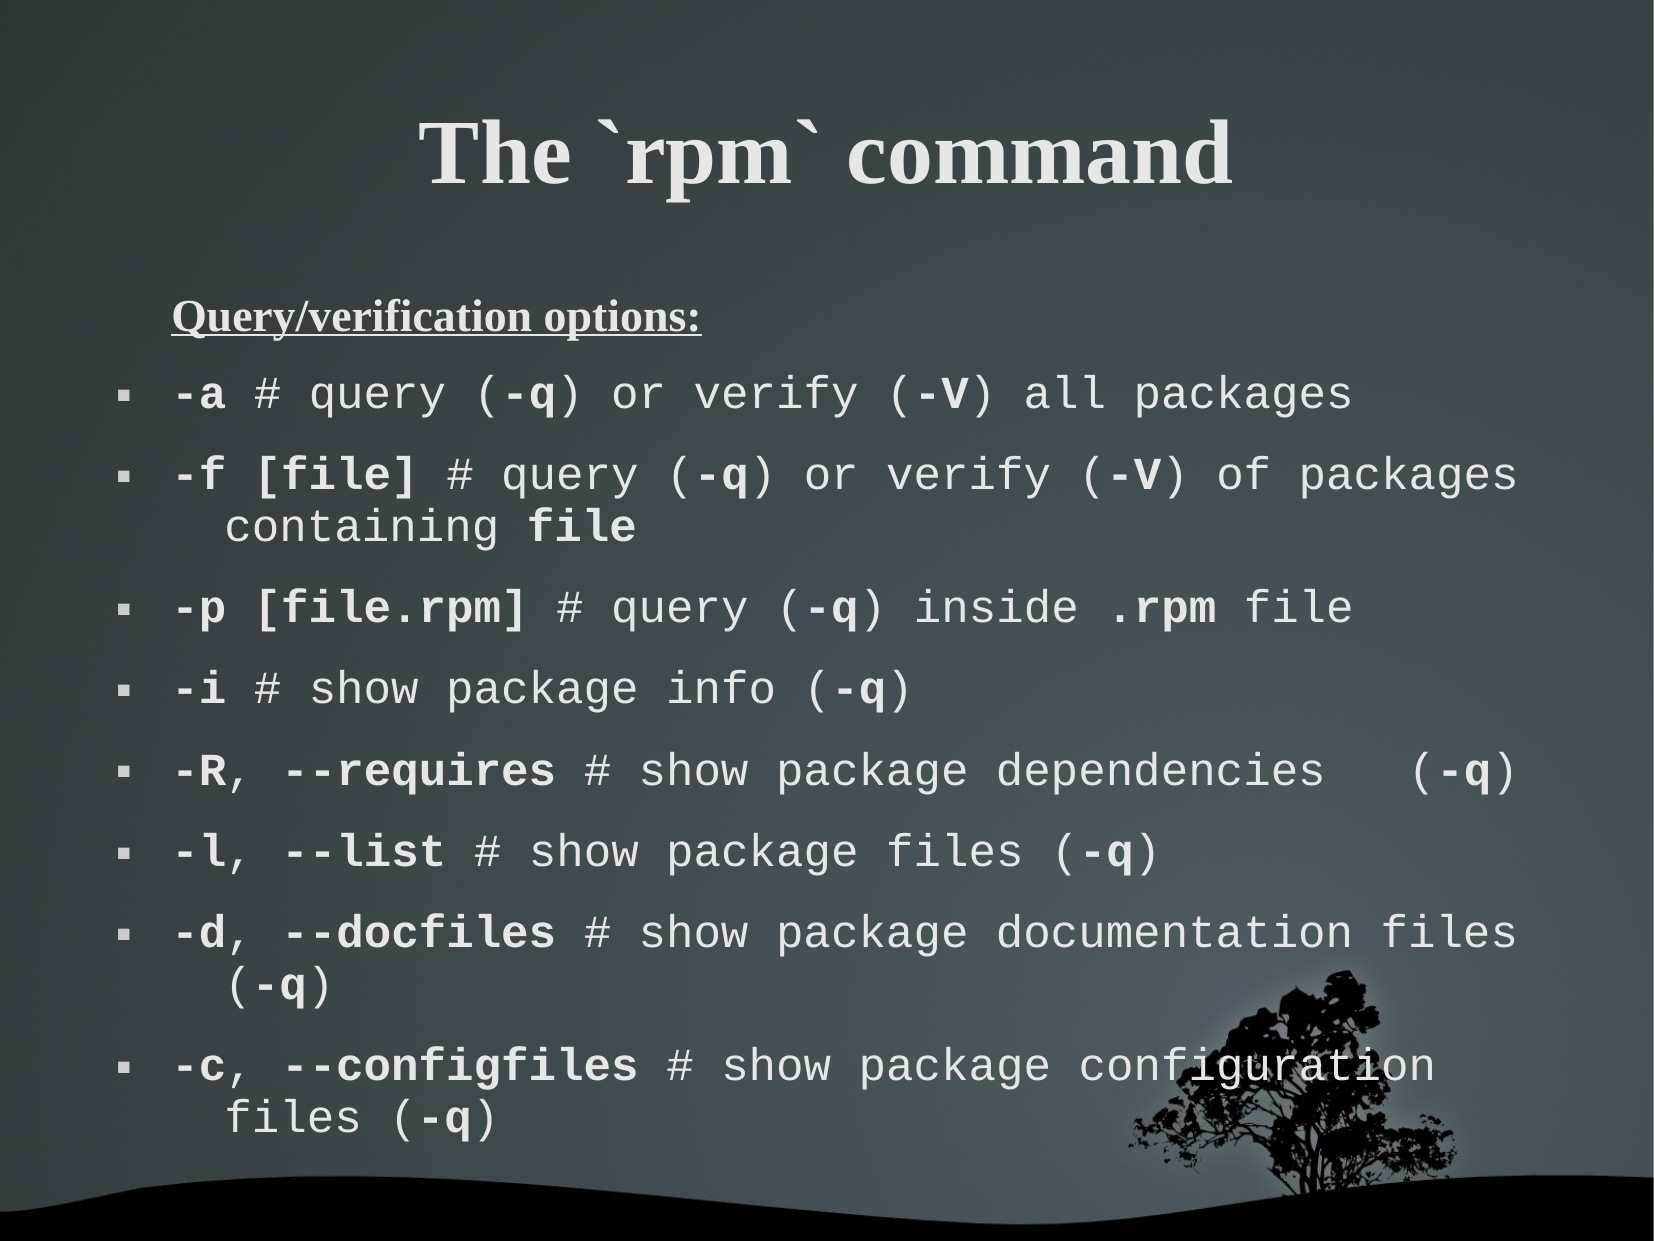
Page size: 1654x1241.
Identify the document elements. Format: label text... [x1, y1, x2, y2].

title The `rpm` command [82, 49, 1571, 257]
picture [0, 0, 1654, 1241]
list Query/verification options: -a # query (-q) or verify (-V) all packages -f [file] # query (-q) or verify (-V) of packages containing file -p [file.rpm] # query (-q) inside .rpm file -i # show package info (-q) -R, --requires # show package dependencies (-q) -l, --list # show package files (-q) -d, --docfiles # show package documentation files (-q) -c, --configfiles # show package configuration files (-q) [82, 290, 1571, 1180]
